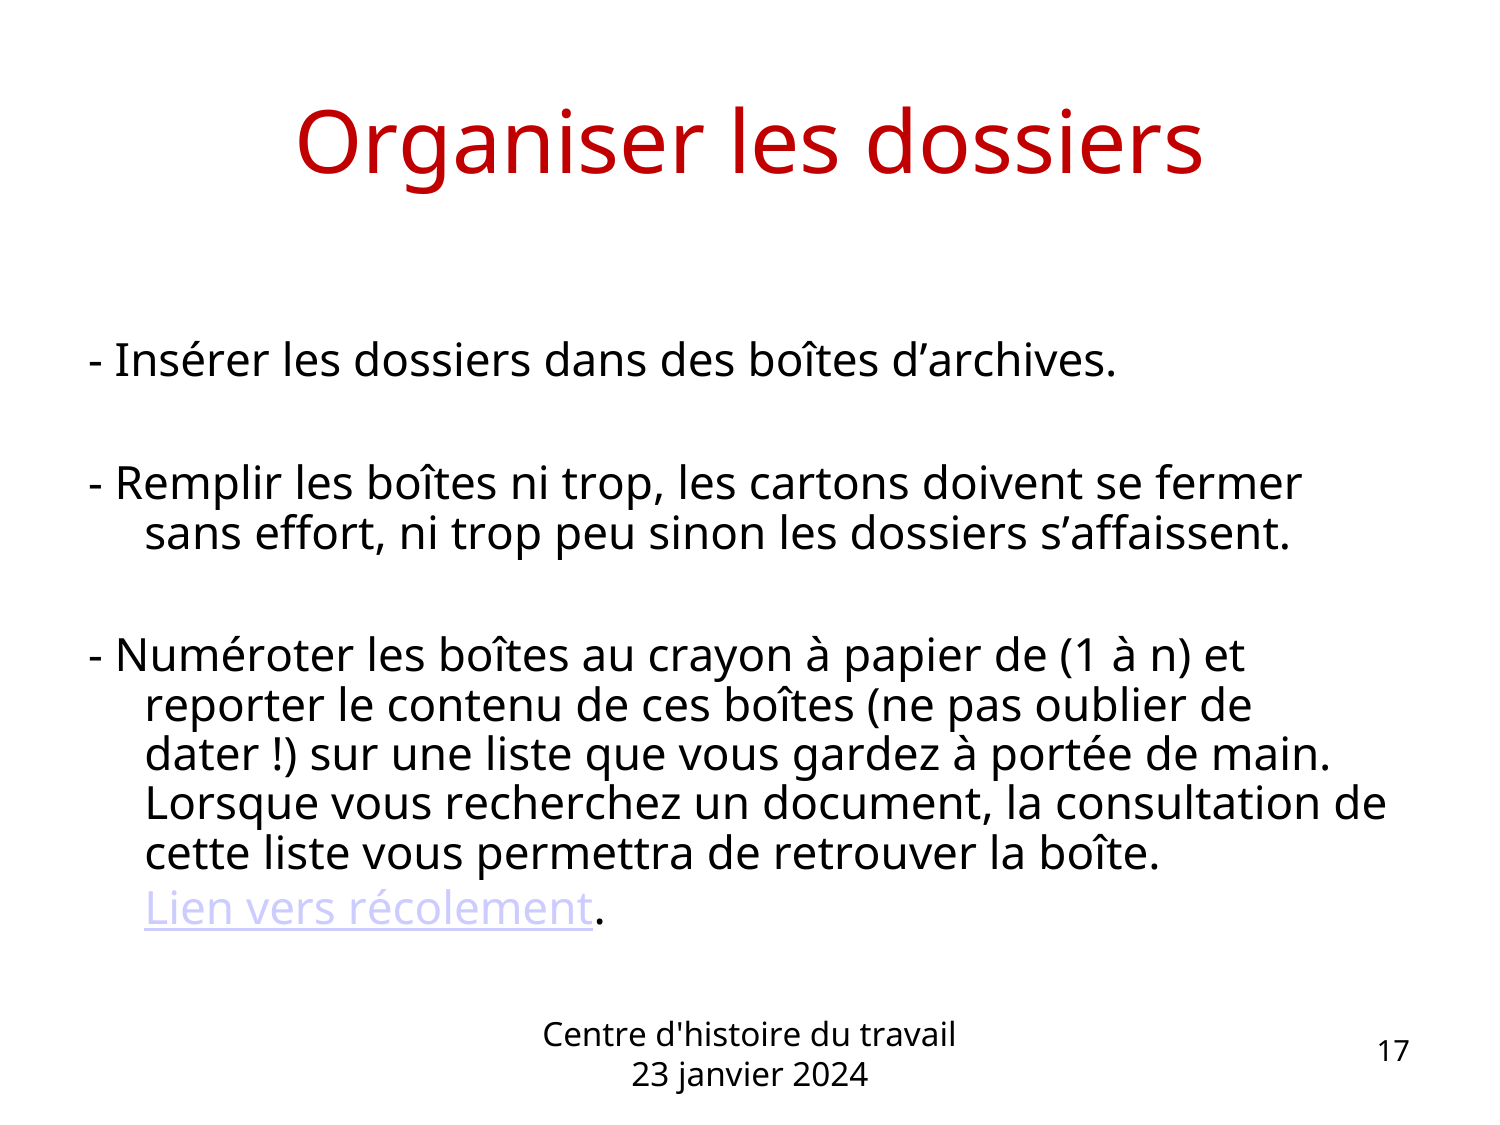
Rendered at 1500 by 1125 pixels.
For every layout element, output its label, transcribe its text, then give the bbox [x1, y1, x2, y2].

text_box Organiser les dossiers [75, 45, 1426, 233]
text_box <numéro> [1074, 1024, 1426, 1103]
text_box Centre d'histoire du travail 23 janvier 2024 [512, 1005, 988, 1084]
text_box - Insérer les dossiers dans des boîtes d’archives. - Remplir les boîtes ni trop, les cartons doivent se fermer sans effort, ni trop peu sinon les dossiers s’affaissent. - Numéroter les boîtes au crayon à papier de (1 à n) et reporter le contenu de ces boîtes (ne pas oublier de dater !) sur une liste que vous gardez à portée de main. Lorsque vous recherchez un document, la consultation de cette liste vous permettra de retrouver la boîte. Lien vers récolement. [73, 263, 1424, 906]
